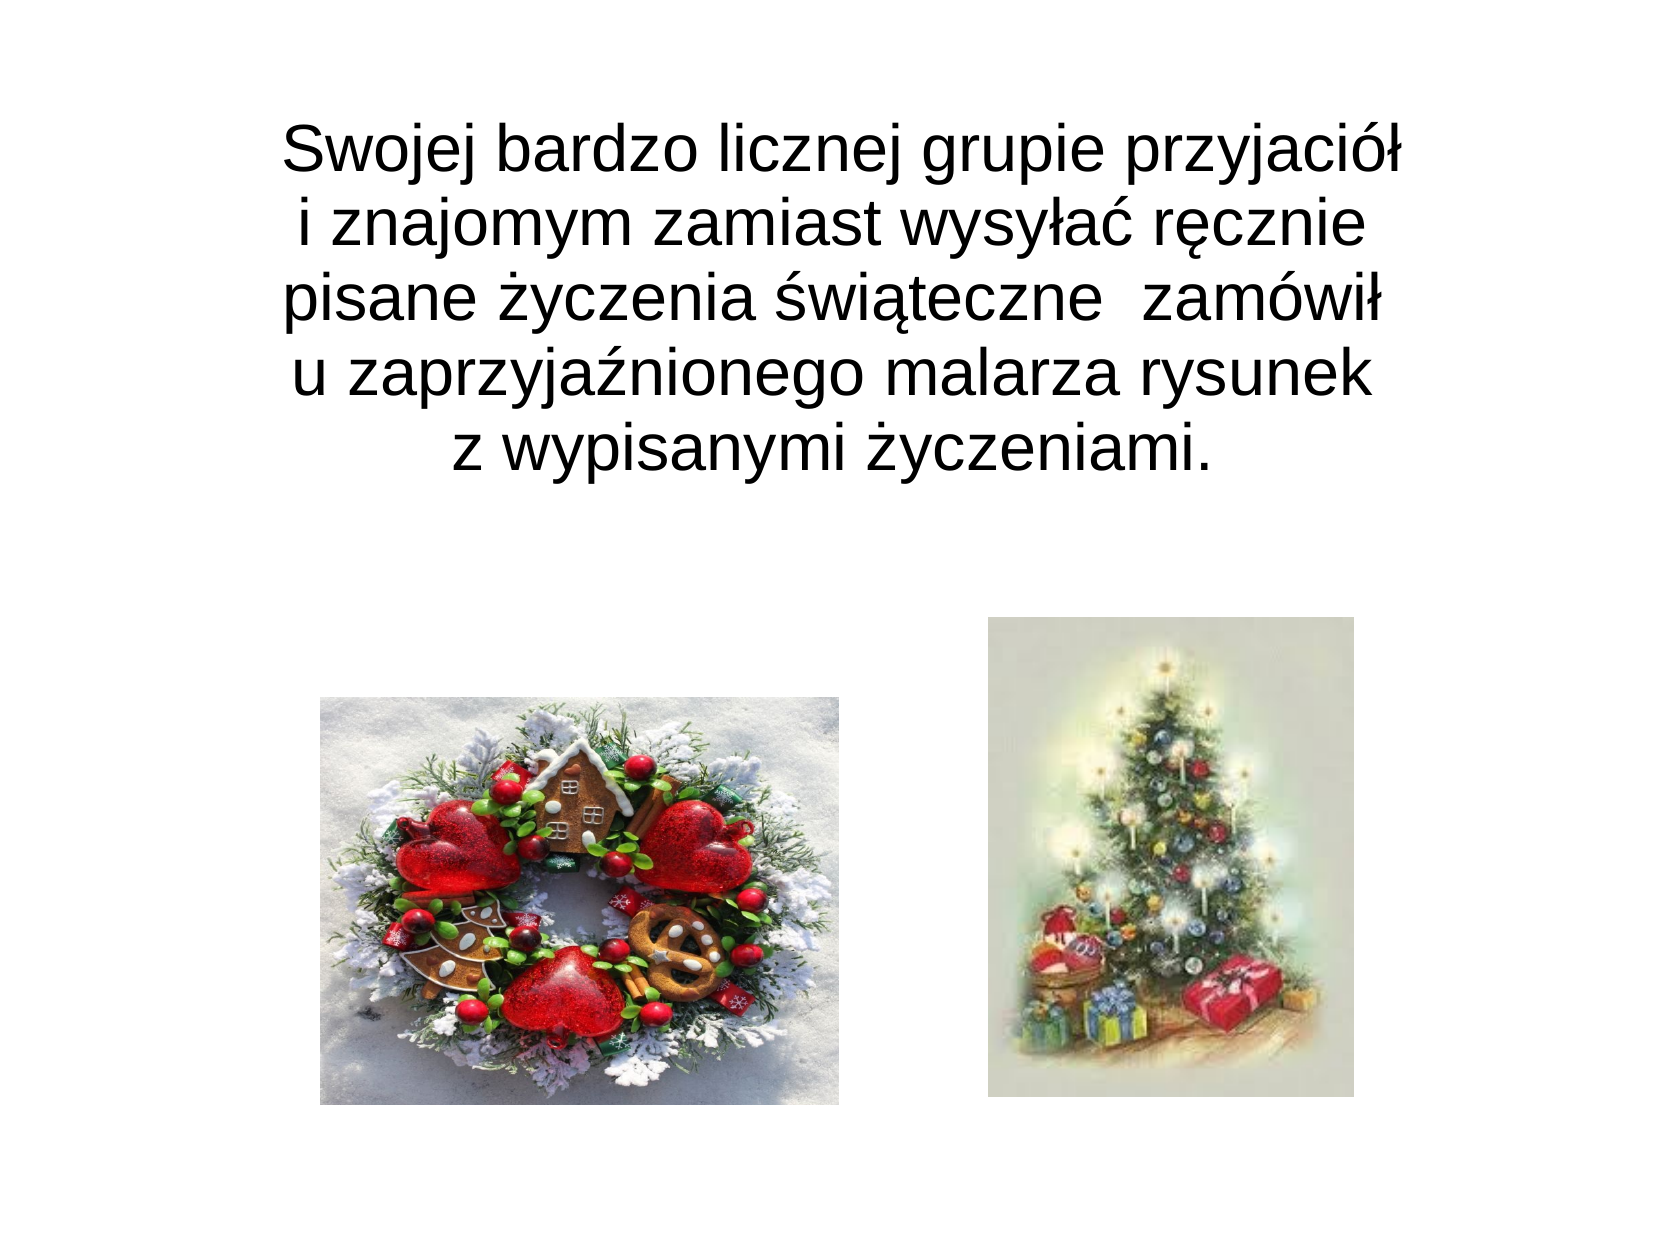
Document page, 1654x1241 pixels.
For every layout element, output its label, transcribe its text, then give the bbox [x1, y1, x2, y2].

subtitle Swojej bardzo licznej grupie przyjaciół i znajomym zamiast wysyłać ręcznie pisane życzenia świąteczne zamówił u zaprzyjaźnionego malarza rysunek z wypisanymi życzeniami. [98, 0, 1587, 820]
picture [320, 697, 839, 1105]
picture [988, 617, 1354, 1097]
